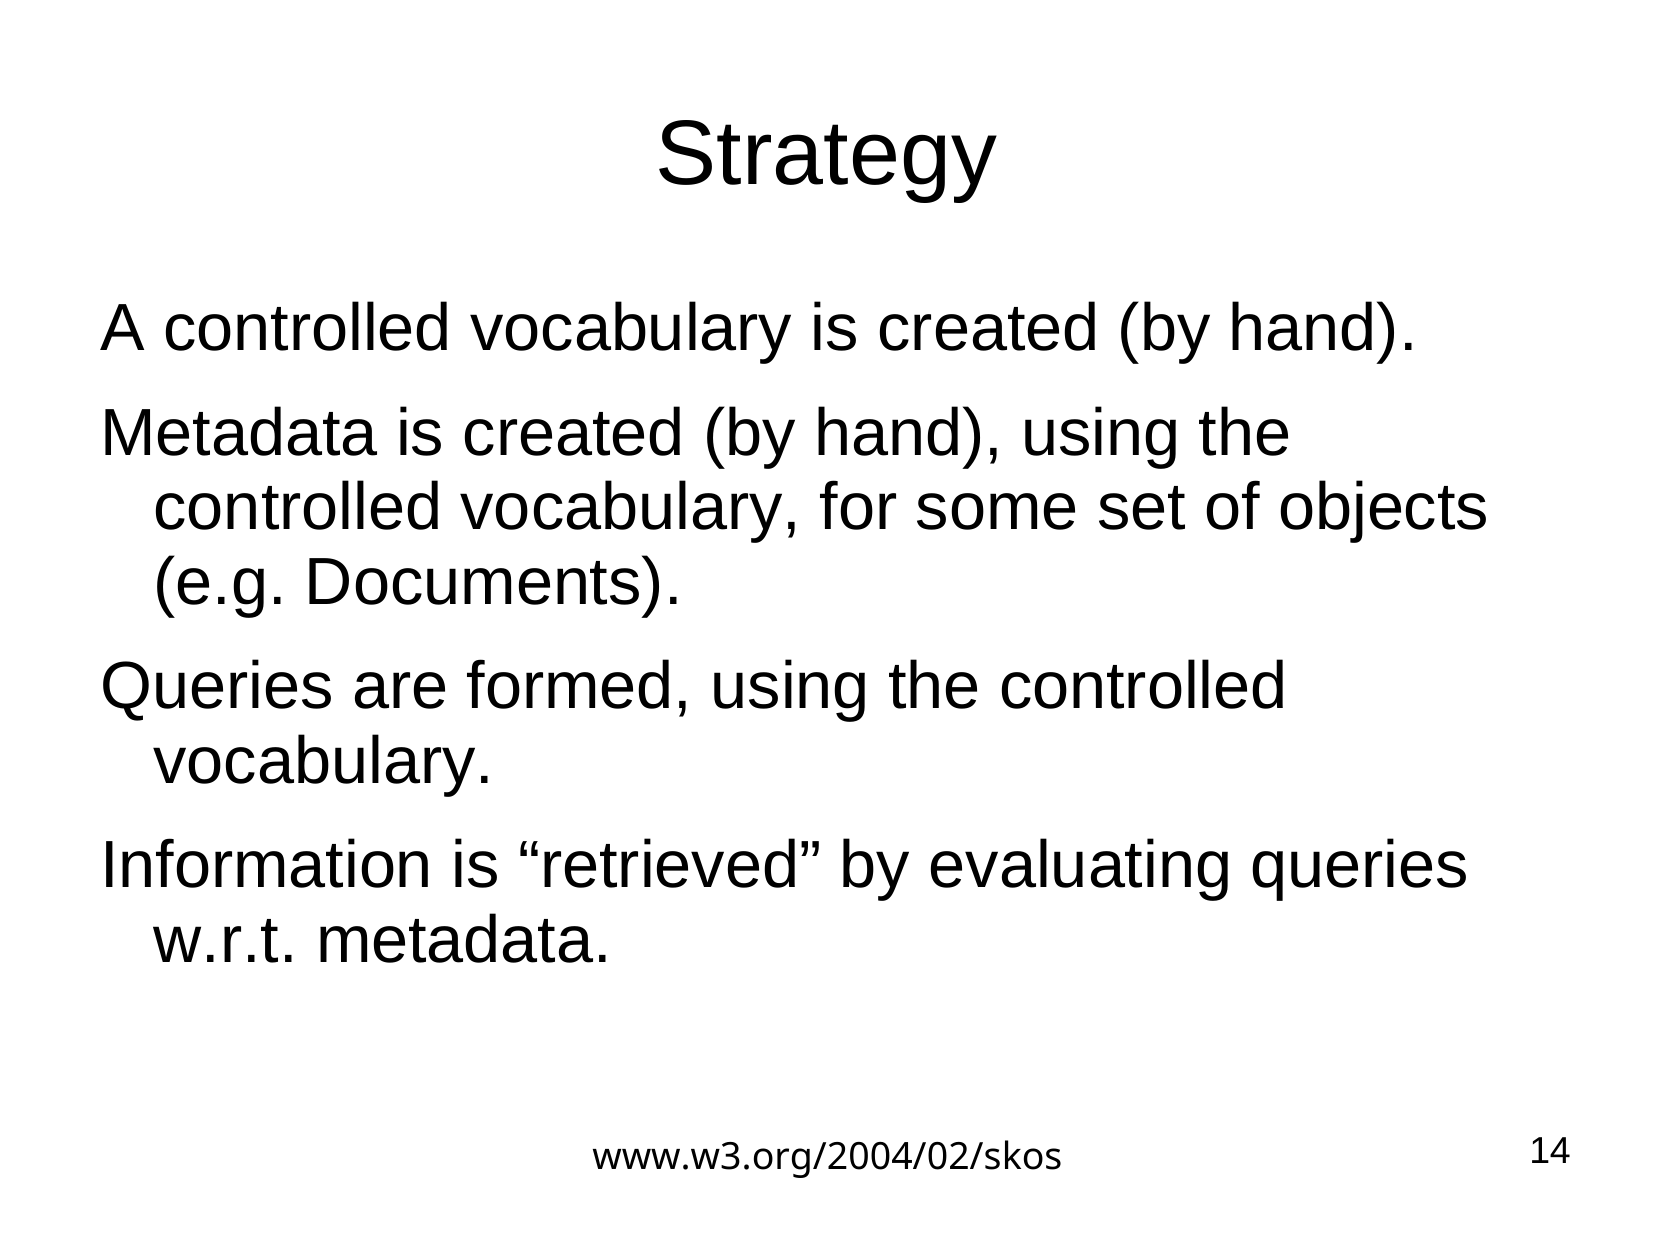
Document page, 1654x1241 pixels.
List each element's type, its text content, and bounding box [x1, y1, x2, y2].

list A controlled vocabulary is created (by hand). Metadata is created (by hand), using the controlled vocabulary, for some set of objects (e.g. Documents). Queries are formed, using the controlled vocabulary. Information is “retrieved” by evaluating queries w.r.t. metadata. [82, 290, 1571, 1109]
title Strategy [82, 49, 1571, 257]
